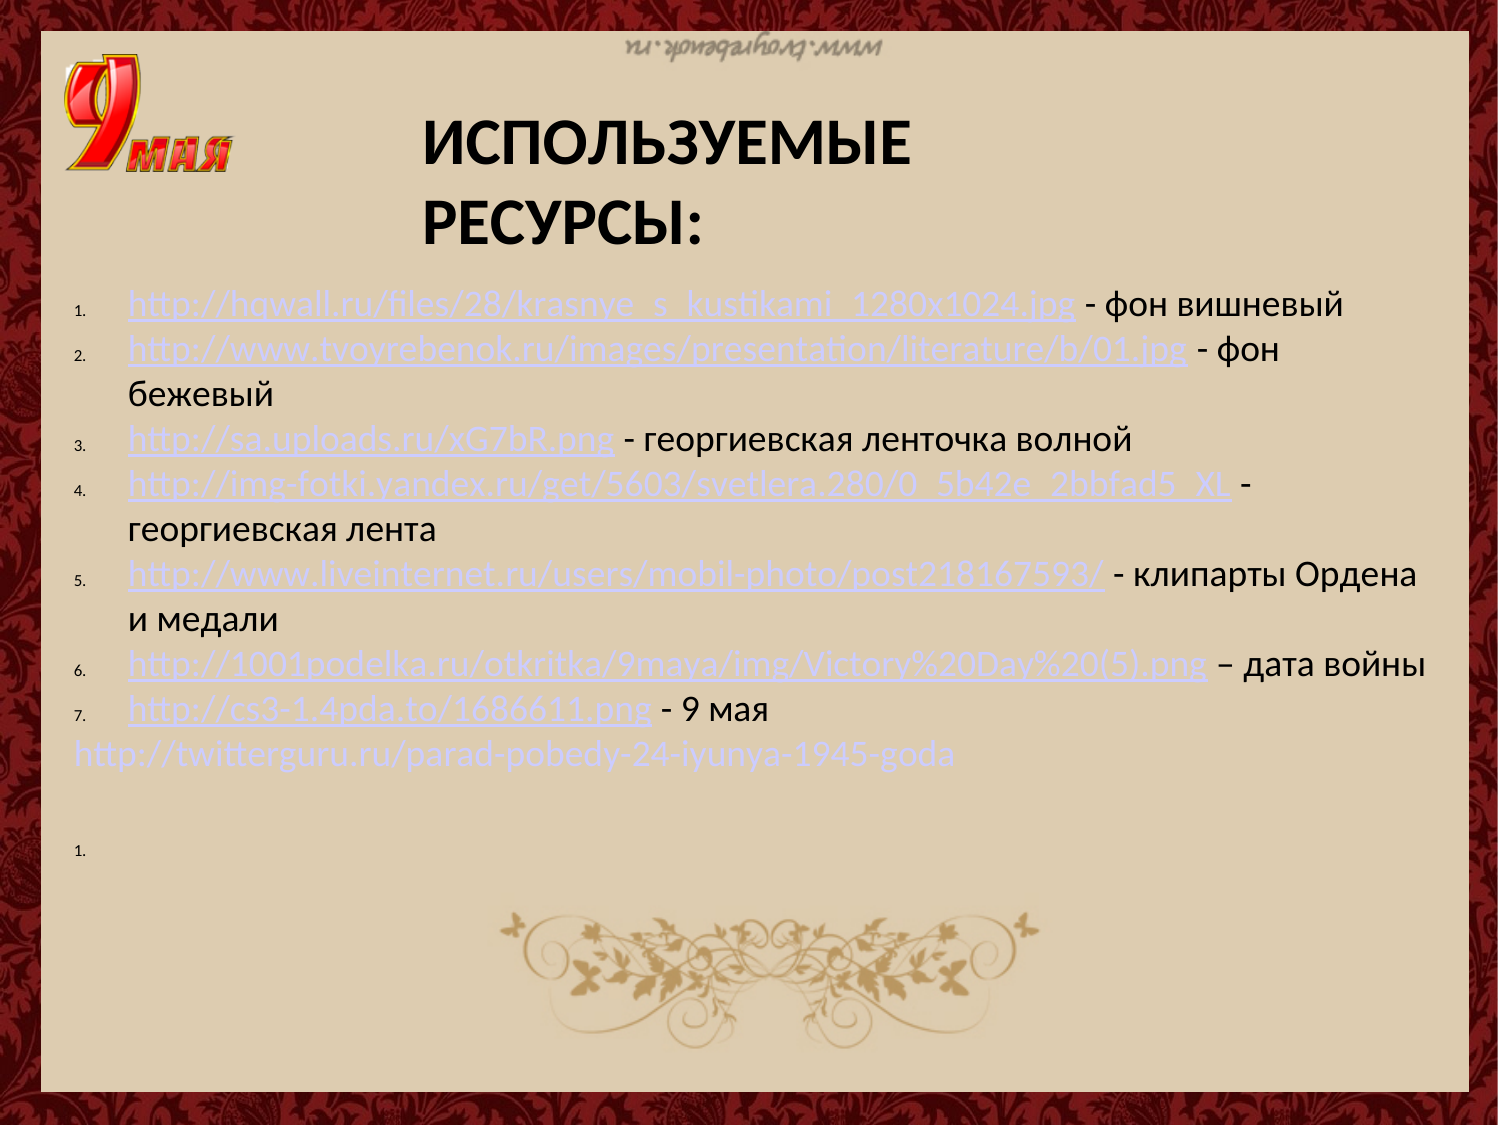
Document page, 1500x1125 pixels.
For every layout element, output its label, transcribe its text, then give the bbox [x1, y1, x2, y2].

picture [0, 0, 1498, 1125]
text_box ИСПОЛЬЗУЕМЫЕ РЕСУРСЫ: [407, 90, 1223, 265]
text_box http://hqwall.ru/files/28/krasnye_s_kustikami_1280x1024.jpg - фон вишневый http://www.tvoyrebenok.ru/images/presentation/literature/b/01.jpg - фон бежевый http://sa.uploads.ru/xG7bR.png - георгиевская ленточка волной http://img-fotki.yandex.ru/get/5603/svetlera.280/0_5b42e_2bbfad5_XL - георгиевская лента http://www.liveinternet.ru/users/mobil-photo/post218167593/ - клипарты Ордена и медали http://1001podelka.ru/otkritka/9maya/img/Victory%20Day%20(5).png – дата войны http://cs3-1.4pda.to/1686611.png - 9 мая http://twitterguru.ru/parad-pobedy-24-iyunya-1945-goda [59, 271, 1447, 872]
